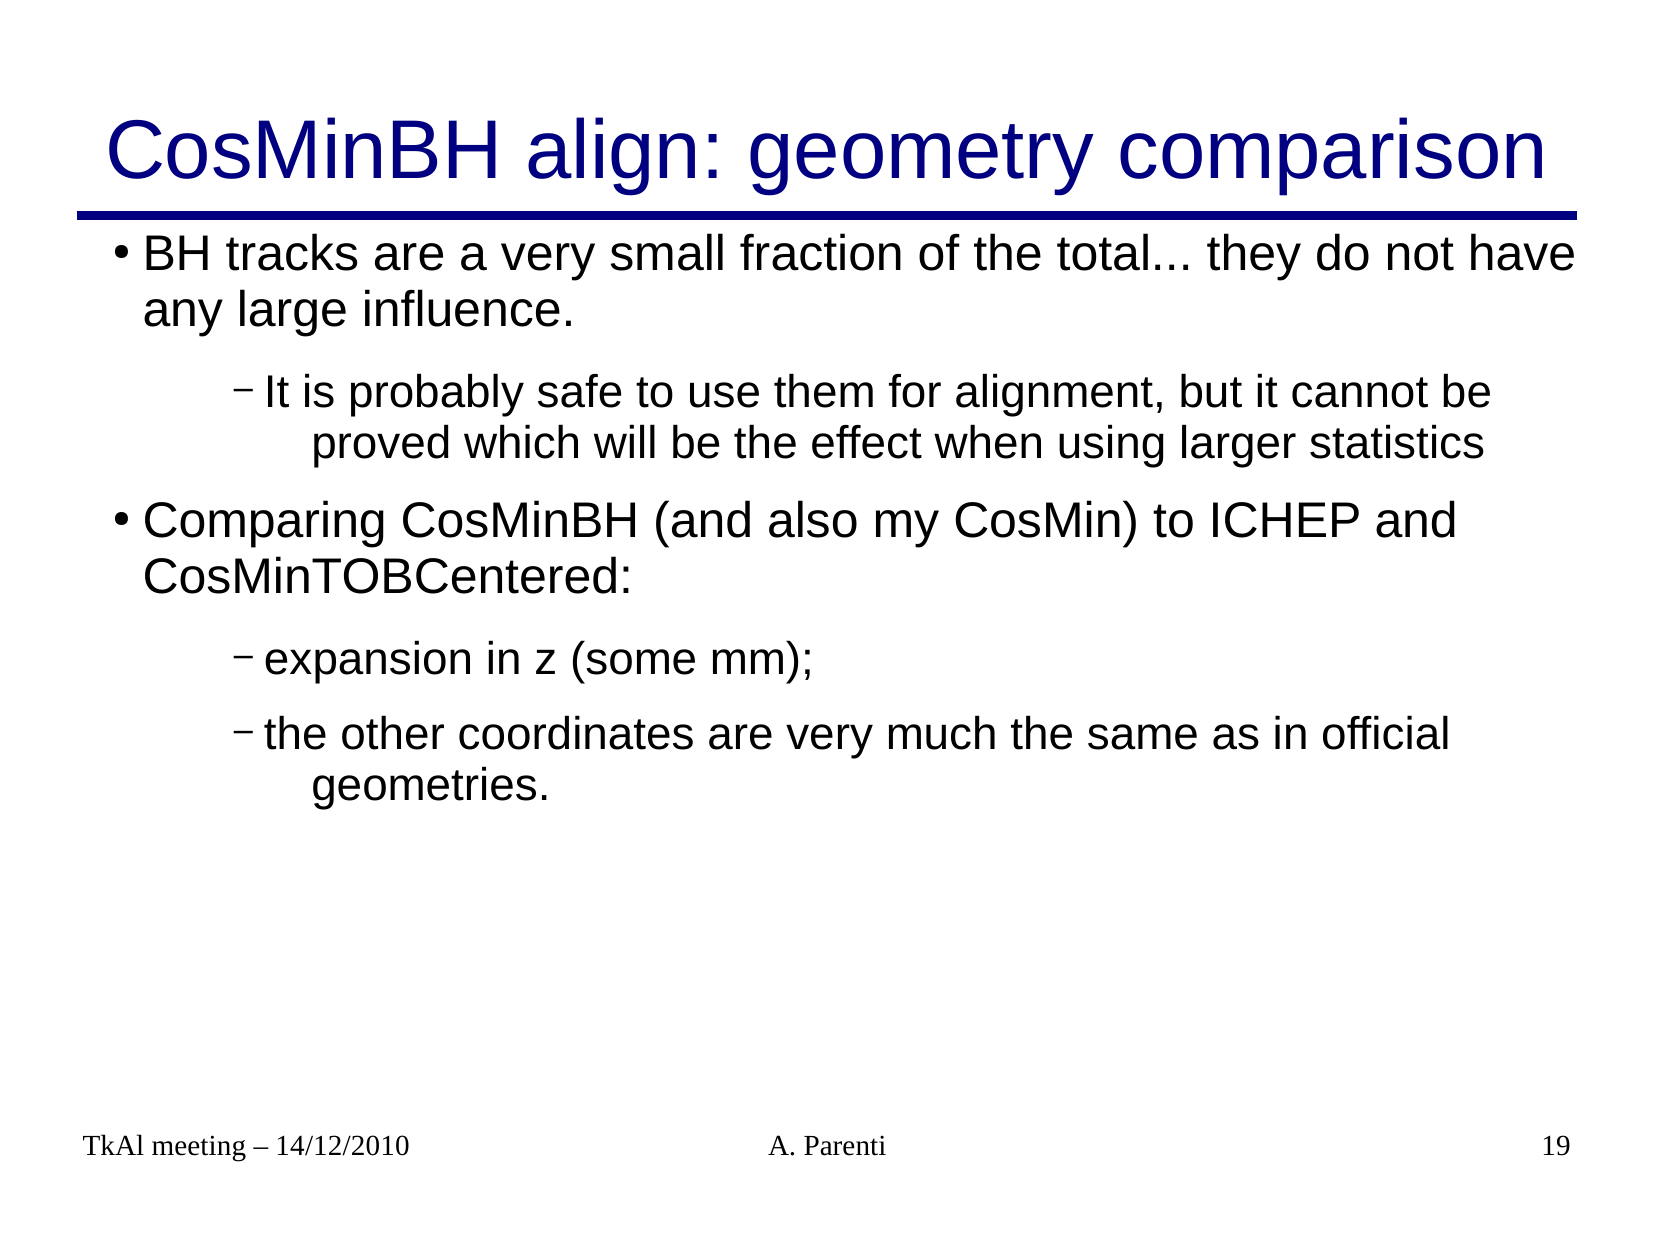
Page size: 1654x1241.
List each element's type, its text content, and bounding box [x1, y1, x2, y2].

title CosMinBH align: geometry comparison [82, 75, 1571, 226]
list BH tracks are a very small fraction of the total... they do not have any large influence. It is probably safe to use them for alignment, but it cannot be proved which will be the effect when using larger statistics Comparing CosMinBH (and also my CosMin) to ICHEP and CosMinTOBCentered: expansion in z (some mm); the other coordinates are very much the same as in official geometries. [94, 225, 1583, 1094]
